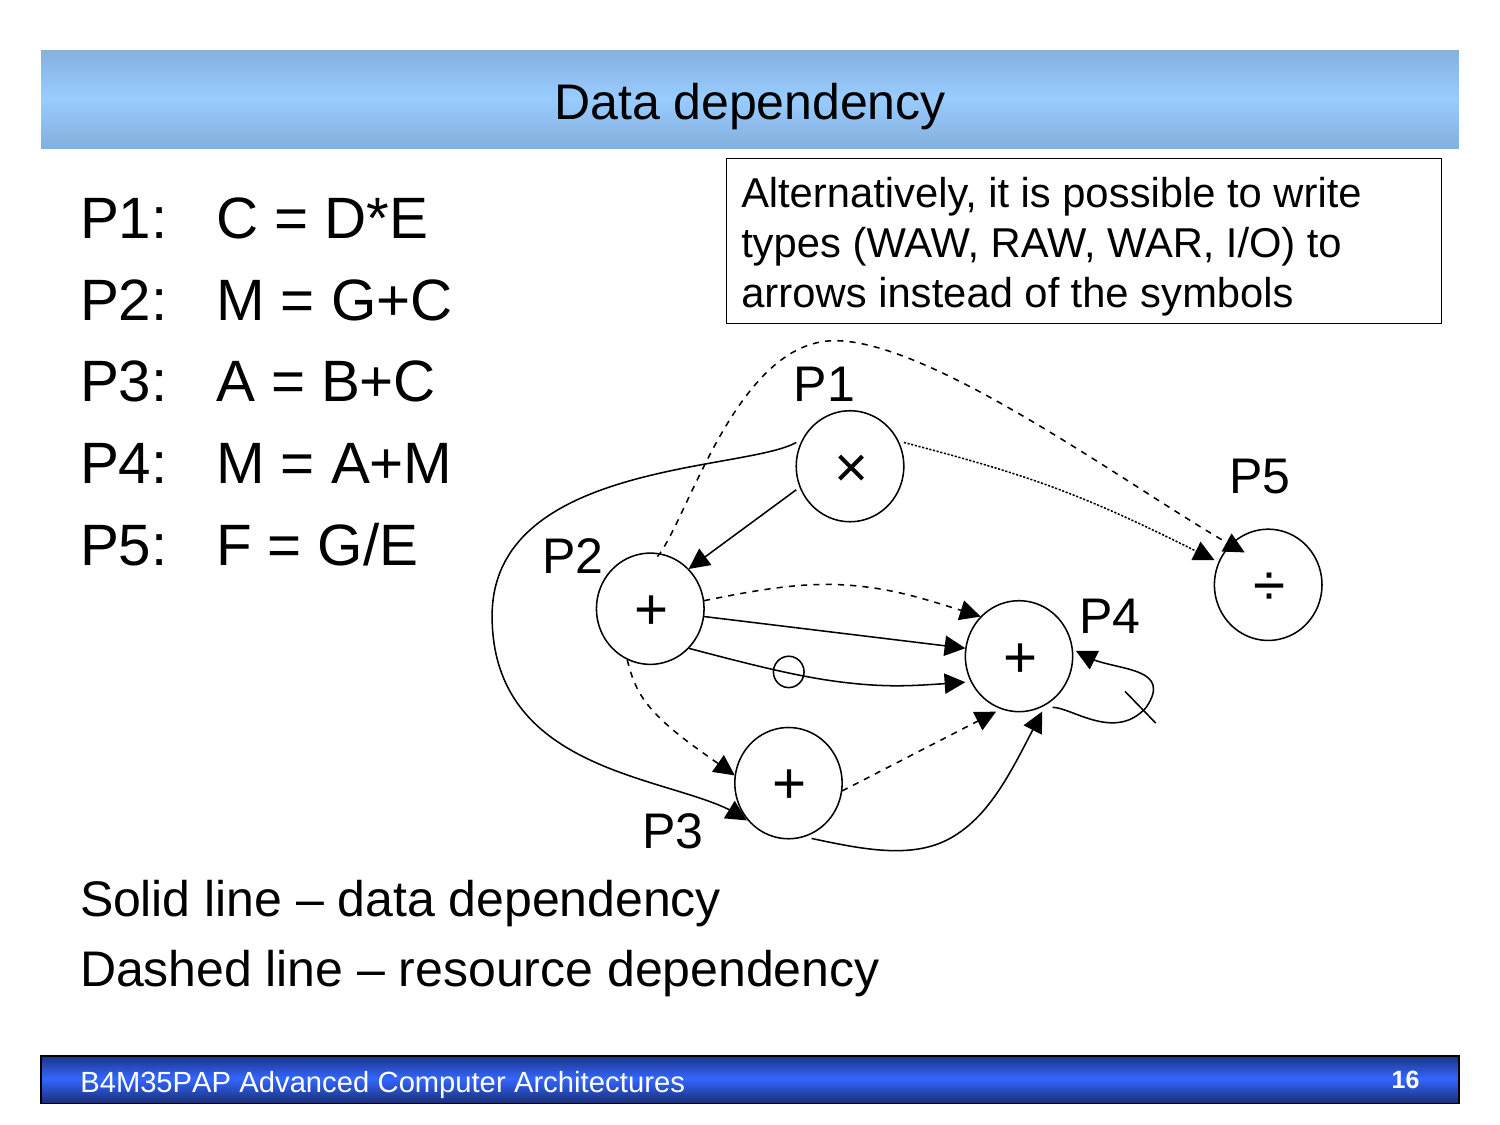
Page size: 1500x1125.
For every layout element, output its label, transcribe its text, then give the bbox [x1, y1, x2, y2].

text_box P2 [527, 515, 712, 643]
text_box × [796, 470, 904, 522]
text_box + [965, 600, 1064, 712]
text_box P1 [779, 343, 964, 470]
text_box Alternatively, it is possible to write types (WAW, RAW, WAR, I/O) to arrows instead of the symbols [726, 158, 1442, 324]
text_box + [734, 727, 843, 834]
text_box ÷ [1215, 564, 1323, 641]
text_box + [607, 643, 693, 665]
text_box P4 [1064, 575, 1249, 703]
text_box P5 [1214, 436, 1399, 564]
list P1: C = D*E P2: M = G+C P3: A = B+C P4: M = A+M P5: F = G/E Solid line – data dependency Dashed line – resource dependency [64, 172, 1436, 1000]
text_box P3 [627, 790, 812, 918]
title Data dependency [41, 50, 1459, 149]
